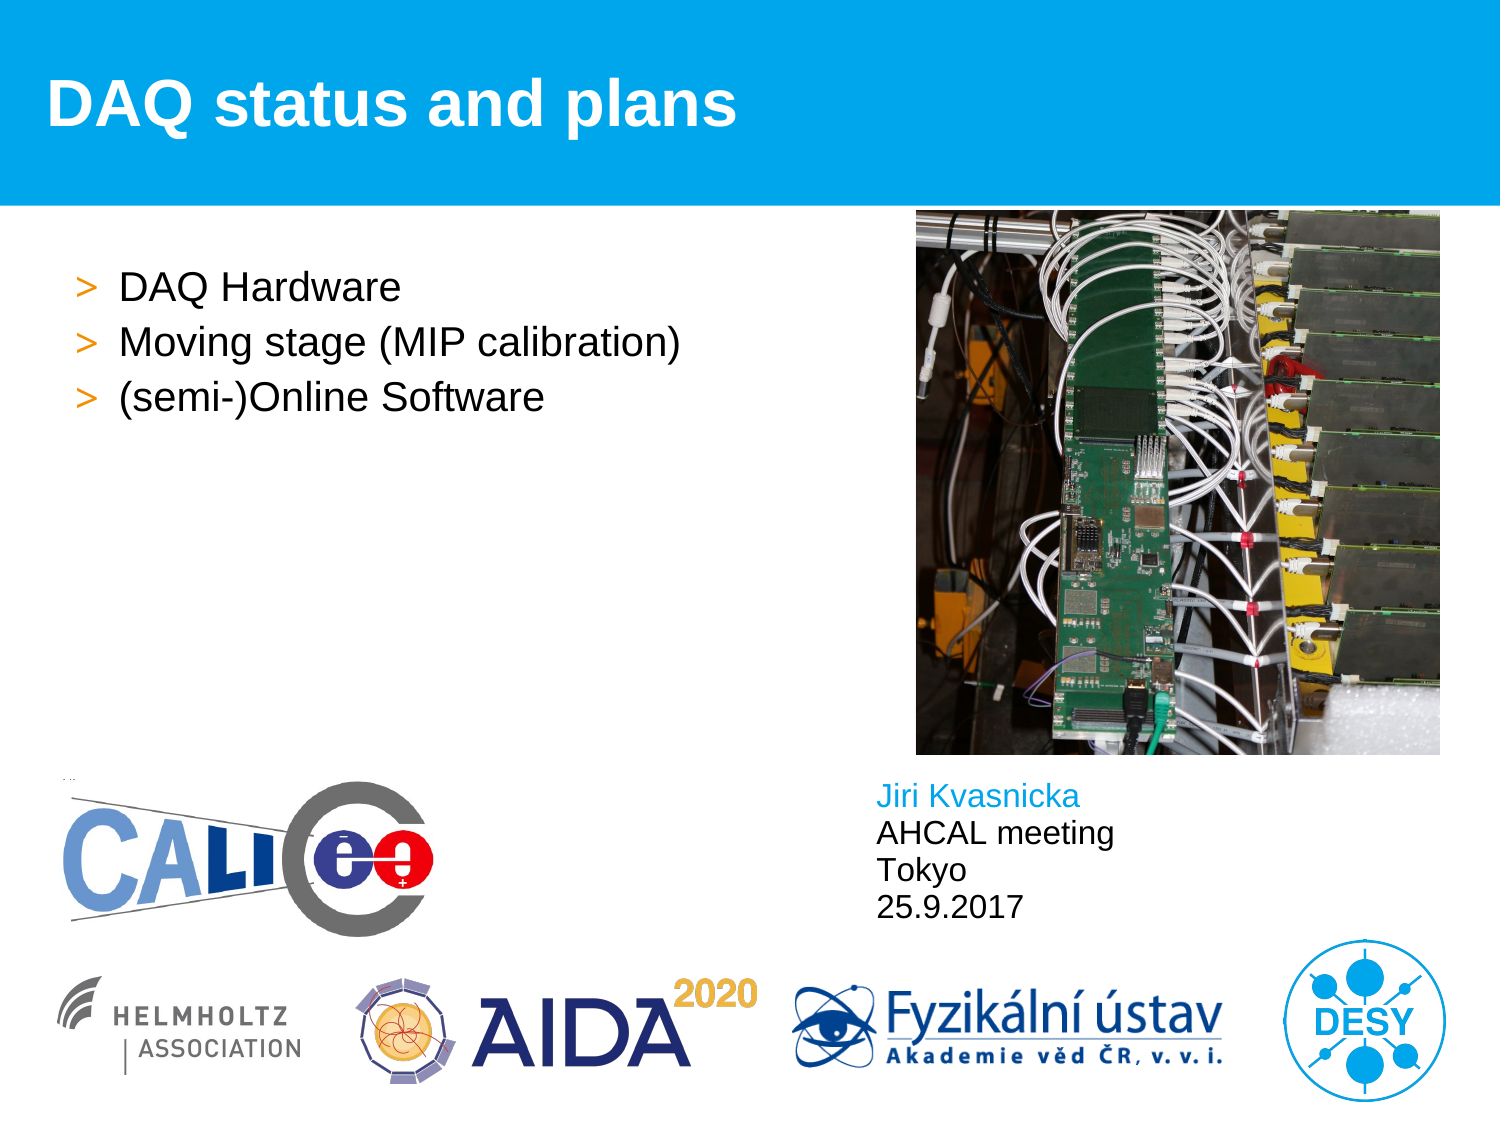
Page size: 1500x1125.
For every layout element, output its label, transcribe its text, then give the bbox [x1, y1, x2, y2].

picture [60, 779, 437, 939]
title DAQ status and plans [46, 0, 1444, 208]
picture [1379, 1035, 1446, 1102]
picture [1283, 1027, 1351, 1102]
picture [1283, 971, 1300, 1015]
picture [355, 978, 757, 1084]
text_box Jiri Kvasnicka AHCAL meeting Tokyo 25.9.2017 [861, 769, 1456, 971]
list DAQ Hardware Moving stage (MIP calibration) (semi-)Online Software [75, 263, 1425, 916]
picture [915, 210, 1441, 755]
picture [1430, 971, 1446, 1007]
picture [776, 974, 1242, 1080]
picture [57, 976, 300, 1075]
picture [1287, 971, 1443, 1099]
